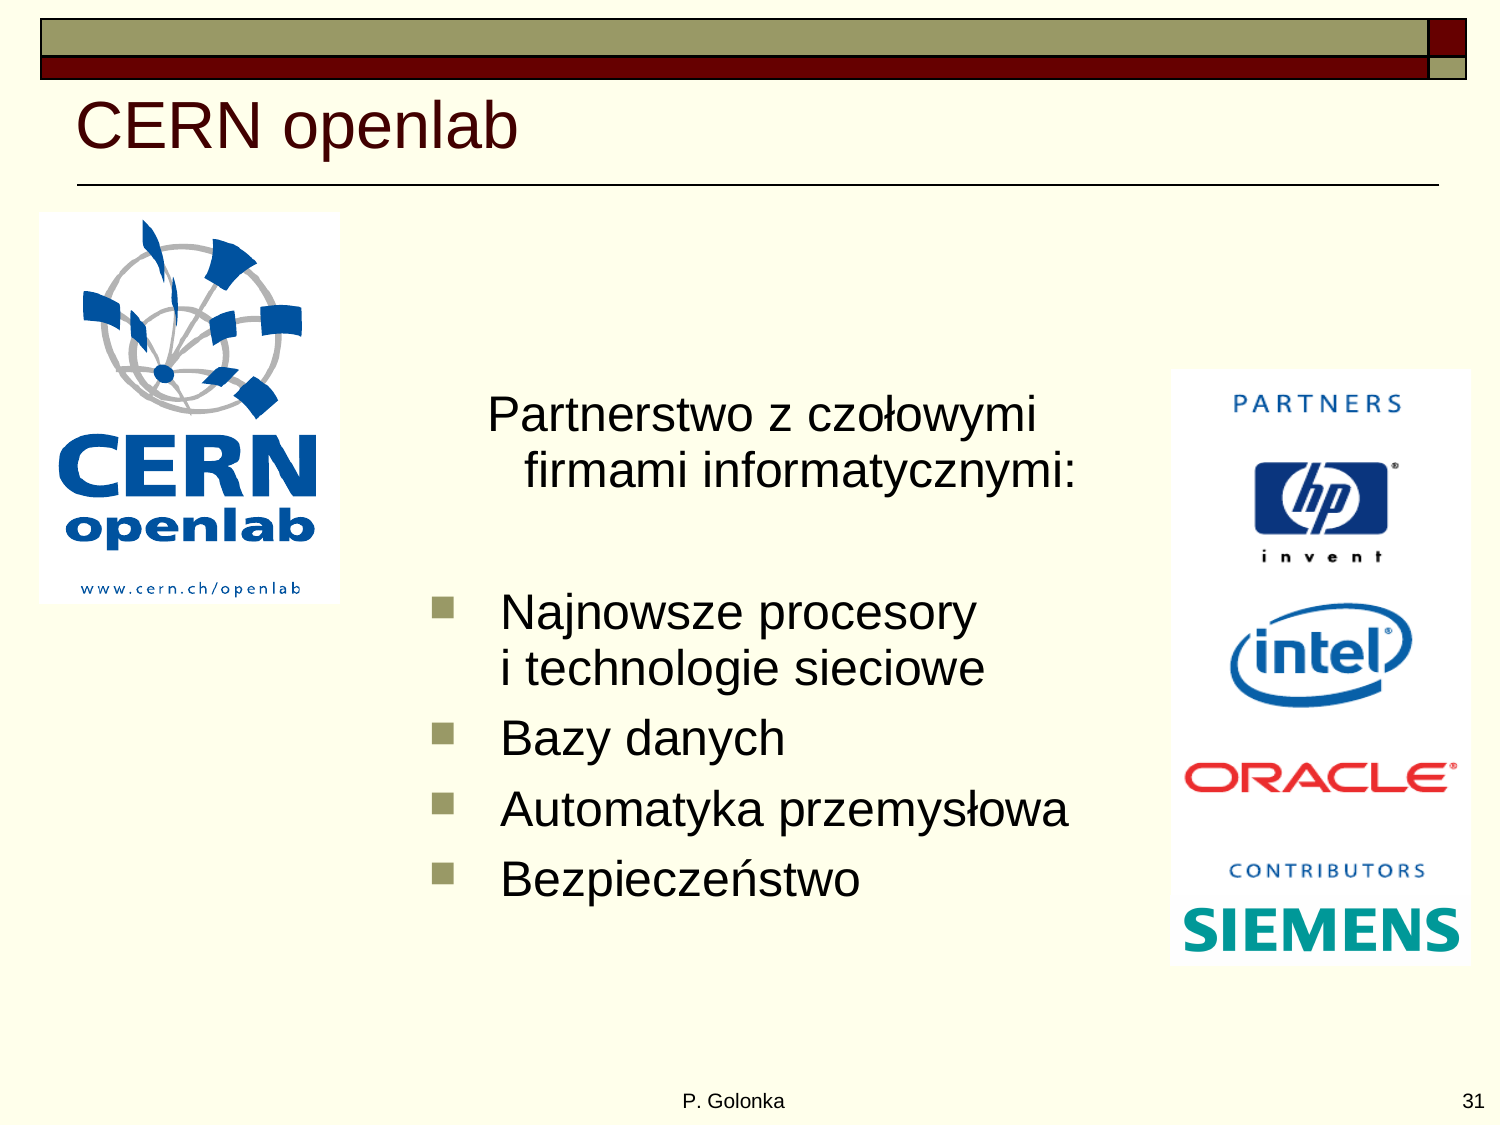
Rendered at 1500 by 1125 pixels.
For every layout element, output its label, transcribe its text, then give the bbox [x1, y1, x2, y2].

list Partnerstwo z czołowymi firmami informatycznymi: Najnowsze procesory i technologie sieciowe Bazy danych Automatyka przemysłowa Bezpieczeństwo [351, 386, 1174, 928]
picture [39, 212, 340, 604]
title CERN openlab [75, 77, 1426, 173]
picture [1170, 369, 1472, 966]
